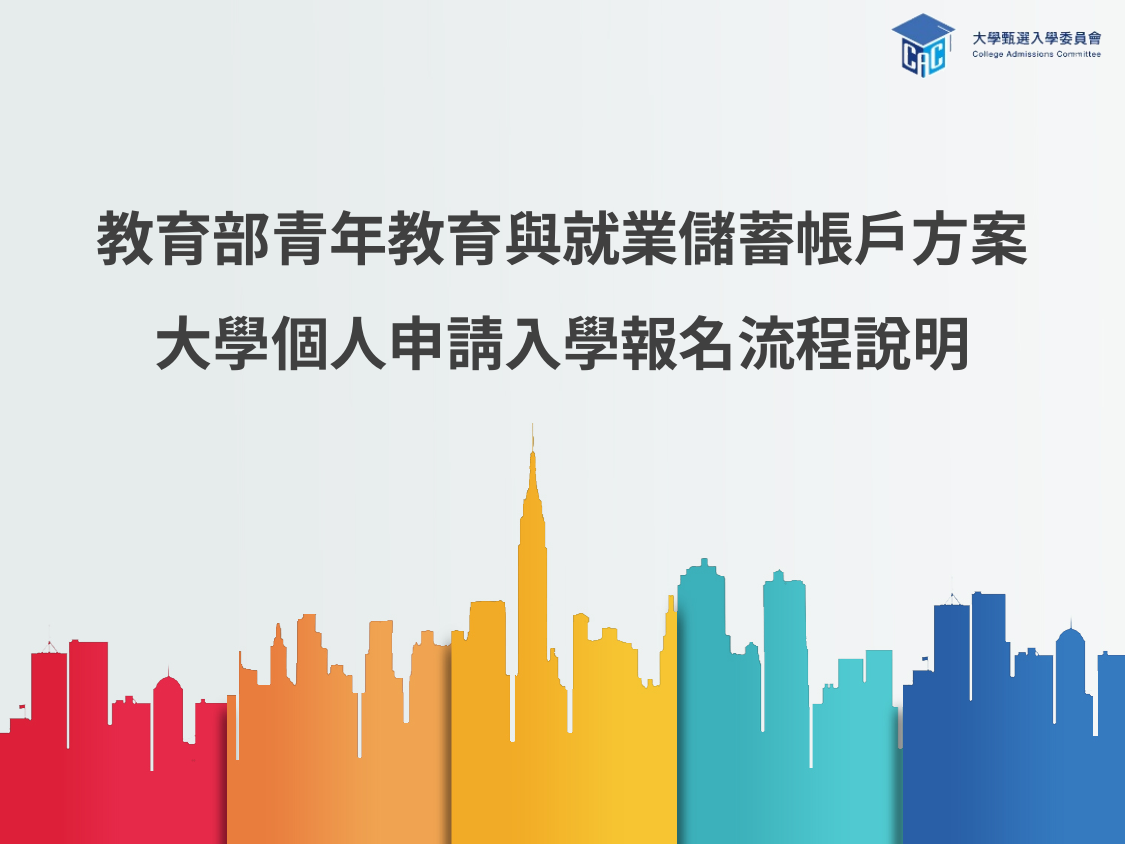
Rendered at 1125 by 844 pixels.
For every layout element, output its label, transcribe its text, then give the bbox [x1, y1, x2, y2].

picture [400, 342, 412, 348]
picture [576, 316, 588, 333]
picture [343, 224, 358, 228]
picture [771, 329, 783, 335]
picture [631, 336, 640, 343]
picture [0, 316, 1125, 844]
picture [517, 217, 526, 228]
picture [420, 330, 433, 336]
picture [467, 221, 483, 226]
picture [0, 0, 1125, 228]
picture [748, 316, 770, 322]
title 教育部青年教育與就業儲蓄帳戶方案 大學個人申請入學報名流程說明 [0, 228, 1125, 316]
picture [420, 342, 433, 348]
picture [703, 350, 723, 362]
picture [253, 220, 260, 228]
picture [400, 330, 412, 336]
picture [696, 327, 713, 338]
picture [226, 316, 238, 333]
picture [176, 221, 192, 226]
